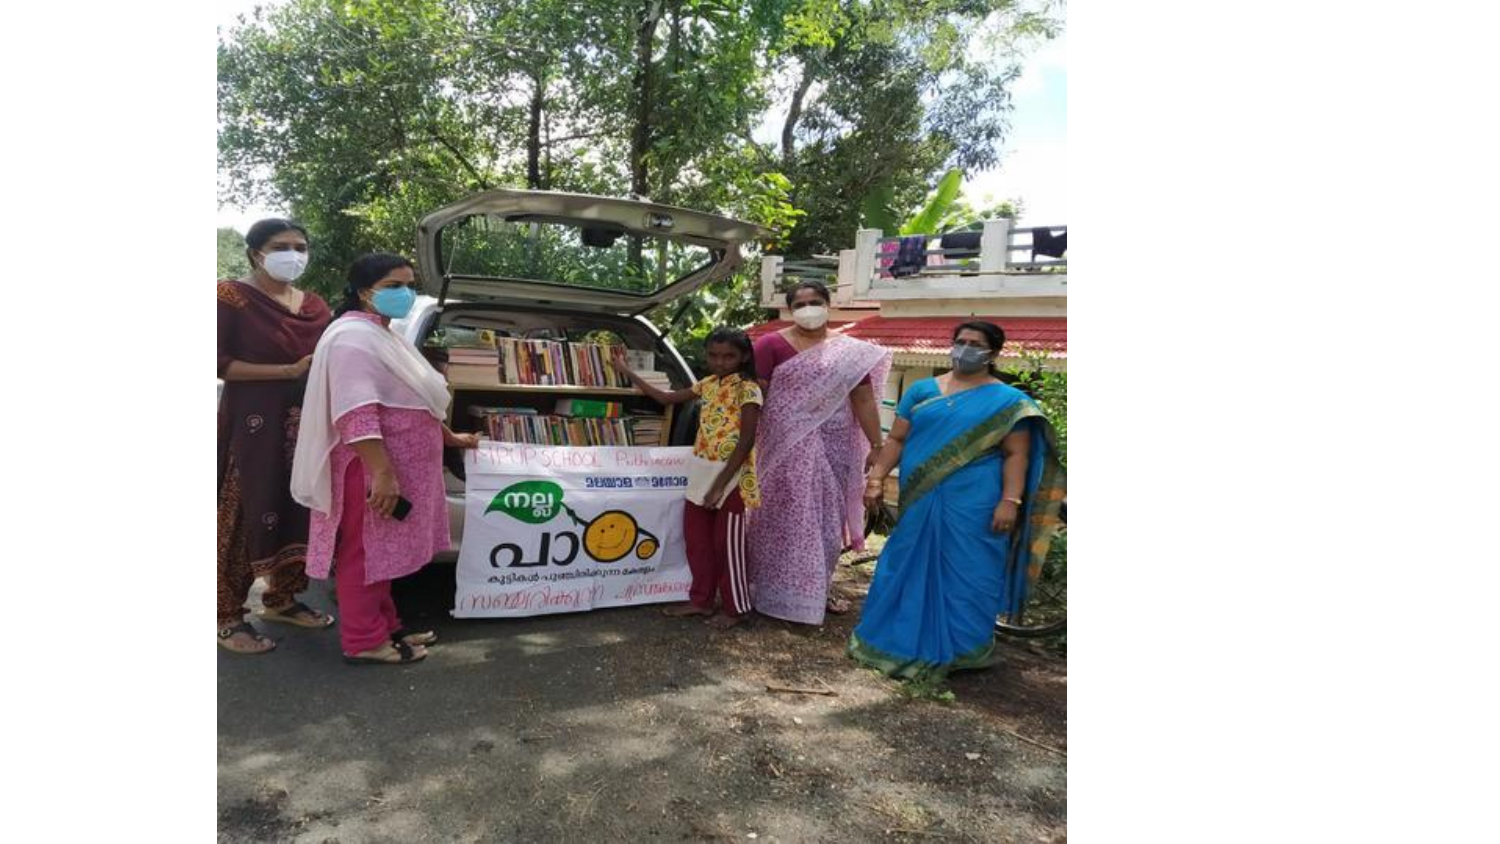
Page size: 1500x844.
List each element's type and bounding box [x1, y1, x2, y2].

picture [217, 0, 1067, 844]
